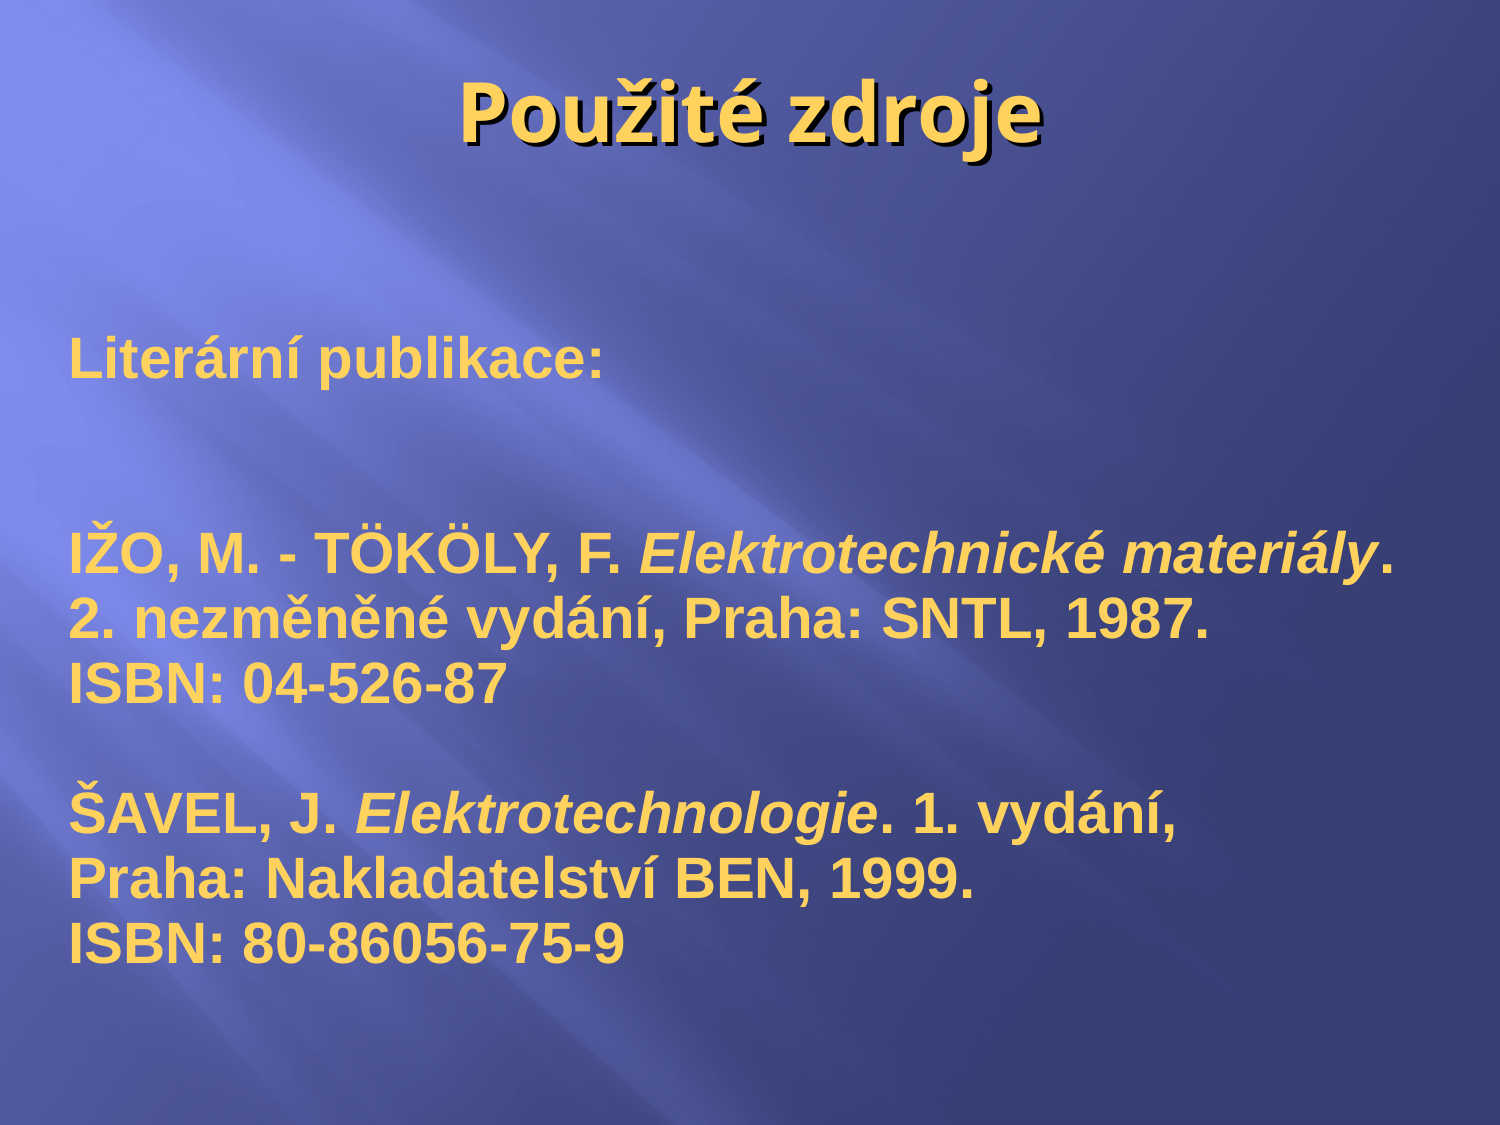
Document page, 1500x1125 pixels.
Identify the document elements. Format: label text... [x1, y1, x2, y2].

title Použité zdroje [75, 45, 1426, 173]
text_box Literární publikace: IŽO, M. - TÖKÖLY, F. Elektrotechnické materiály. 2. nezměněné vydání, Praha: SNTL, 1987. ISBN: 04-526-87 ŠAVEL, J. Elektrotechnologie. 1. vydání, Praha: Nakladatelství BEN, 1999. ISBN: 80-86056-75-9 [53, 220, 1447, 1083]
picture [0, 0, 1500, 1125]
